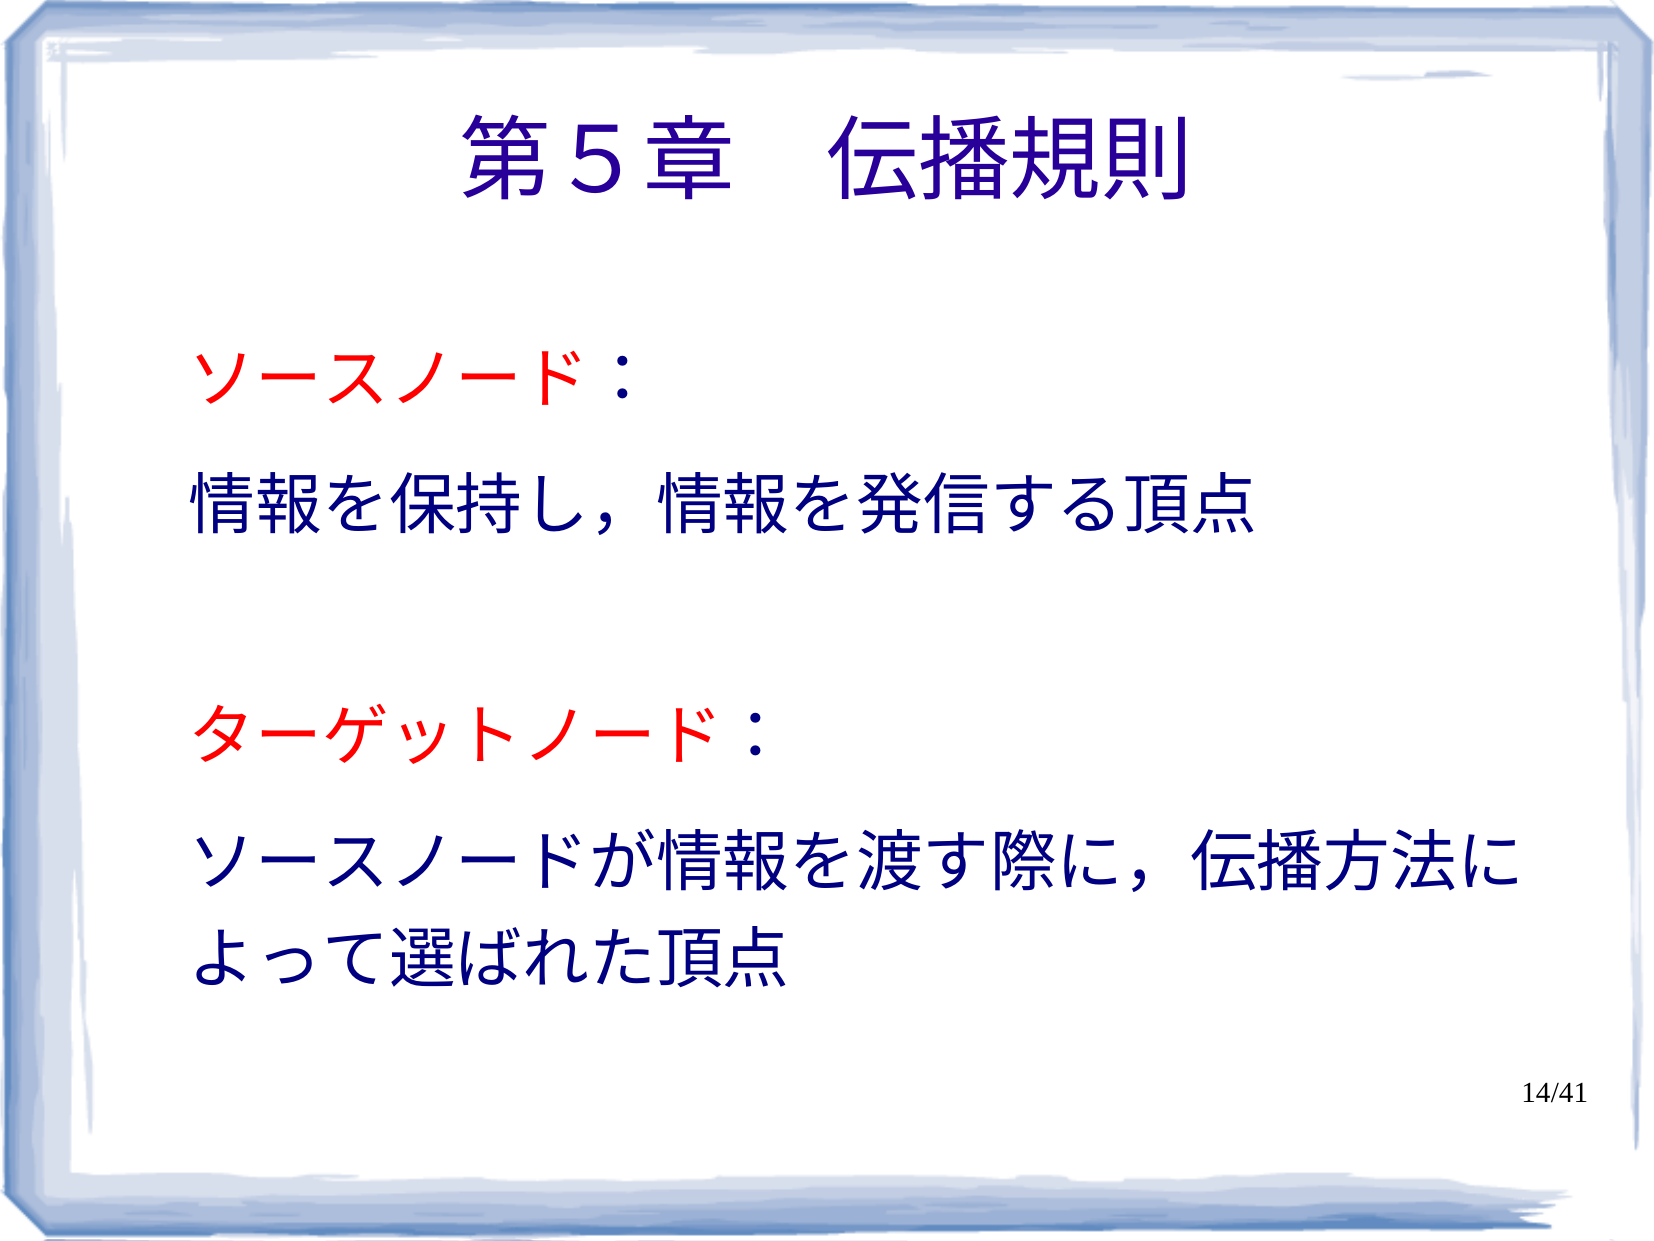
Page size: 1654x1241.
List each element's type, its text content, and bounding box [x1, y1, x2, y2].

list ソースノード： 情報を保持し，情報を発信する頂点 ターゲットノード： ソースノードが情報を渡す際に，伝播方法によって選ばれた頂点 [118, 324, 1571, 1045]
title 第５章 伝播規則 [82, 49, 1571, 257]
picture [0, 0, 1654, 1241]
